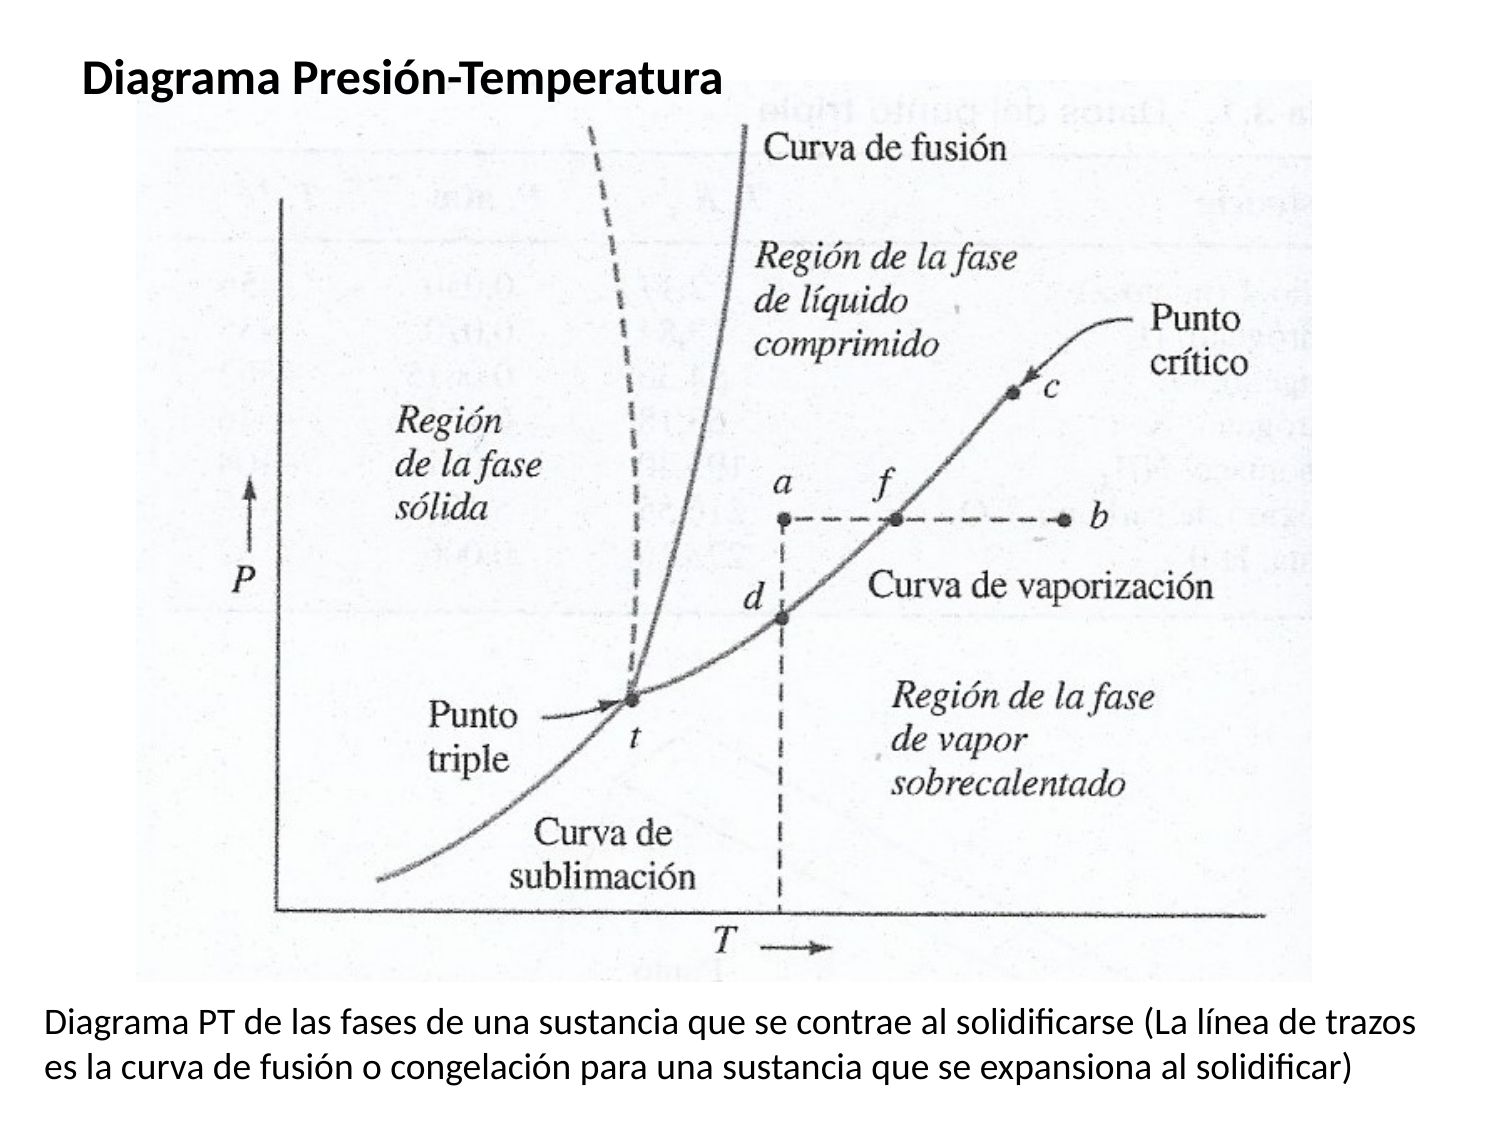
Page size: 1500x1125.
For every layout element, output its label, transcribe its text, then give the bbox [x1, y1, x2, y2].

text_box Diagrama PT de las fases de una sustancia que se contrae al solidificarse (La línea de trazos es la curva de fusión o congelación para una sustancia que se expansiona al solidificar) [29, 990, 1459, 1095]
text_box Diagrama Presión-Temperatura [67, 37, 740, 112]
picture [135, 80, 1312, 982]
